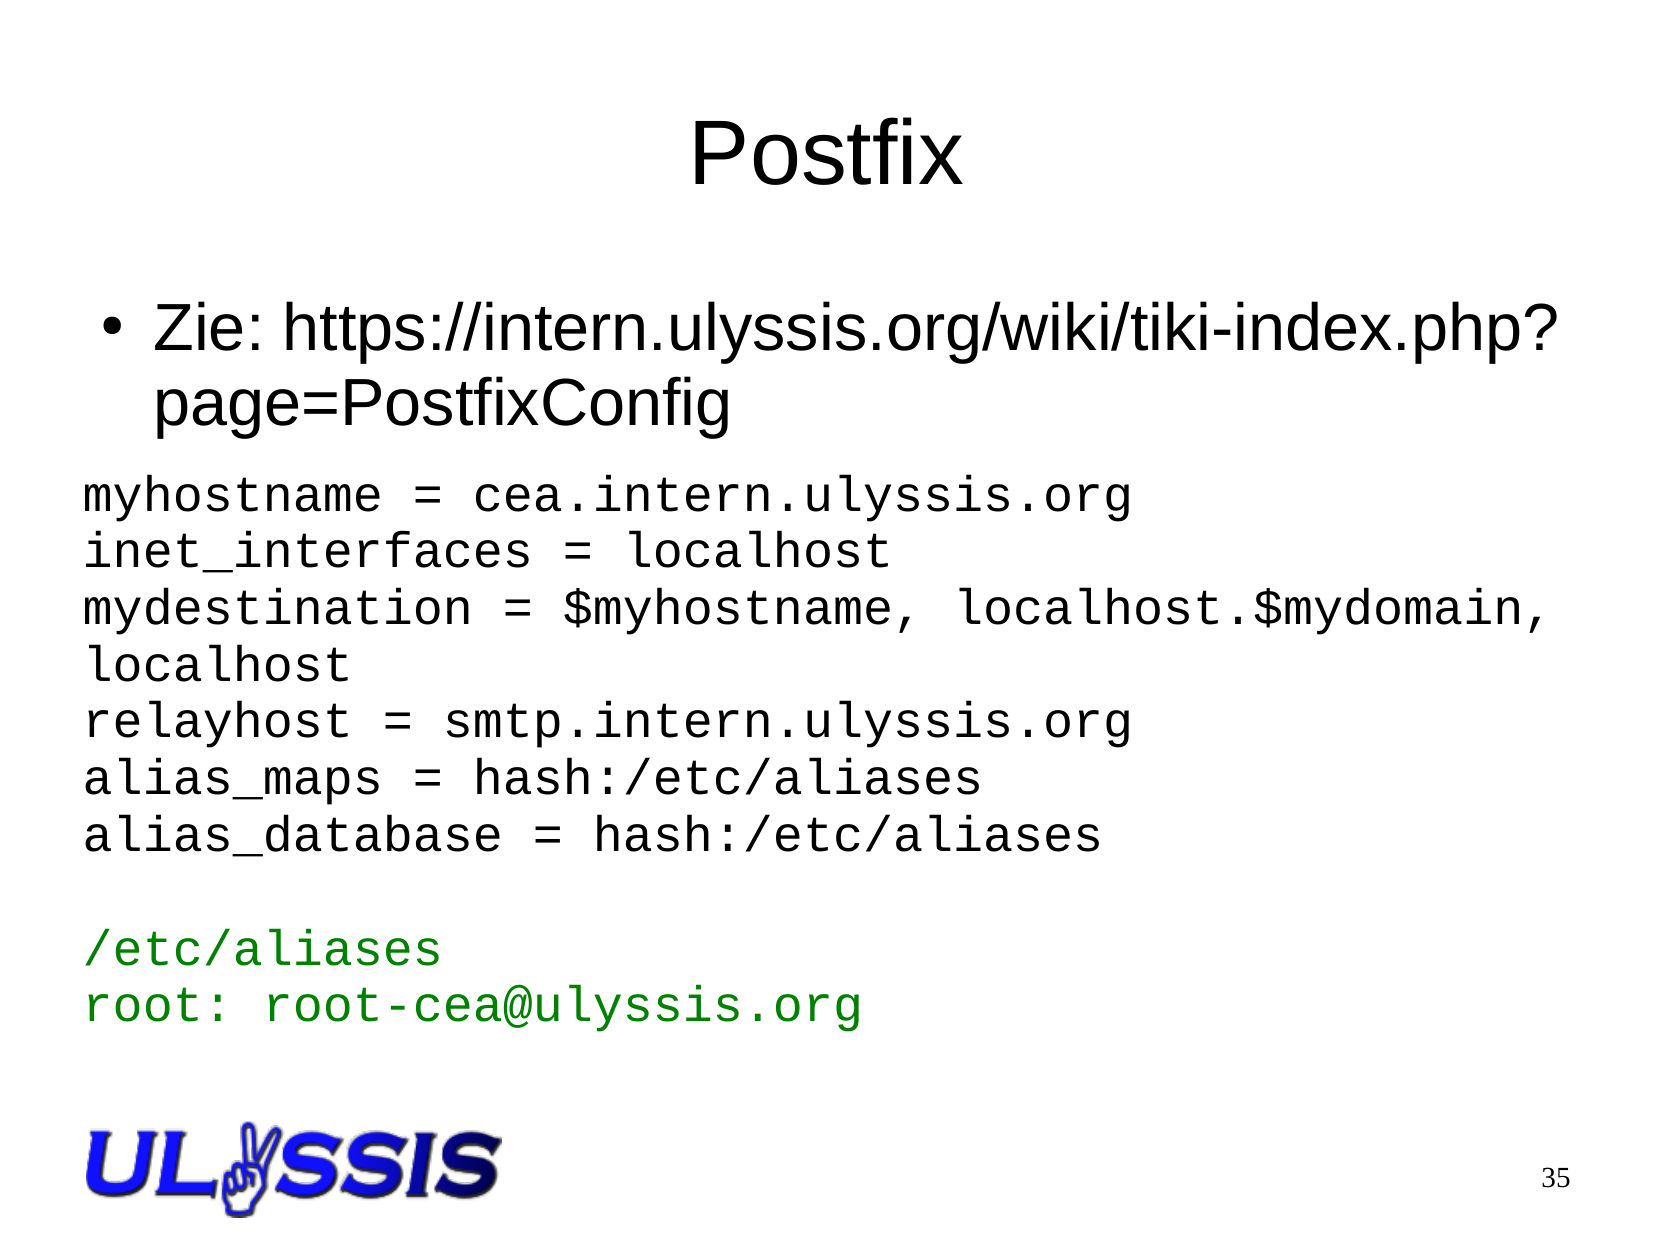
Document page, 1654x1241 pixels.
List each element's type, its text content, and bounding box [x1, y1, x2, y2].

picture [86, 1121, 502, 1218]
list Zie: https://intern.ulyssis.org/wiki/tiki-index.php?page=PostfixConfig myhostname = cea.intern.ulyssis.org inet_interfaces = localhost mydestination = $myhostname, localhost.$mydomain, localhost relayhost = smtp.intern.ulyssis.org alias_maps = hash:/etc/aliases alias_database = hash:/etc/aliases /etc/aliases root: root-cea@ulyssis.org [82, 290, 1571, 1094]
title Postfix [82, 56, 1571, 250]
